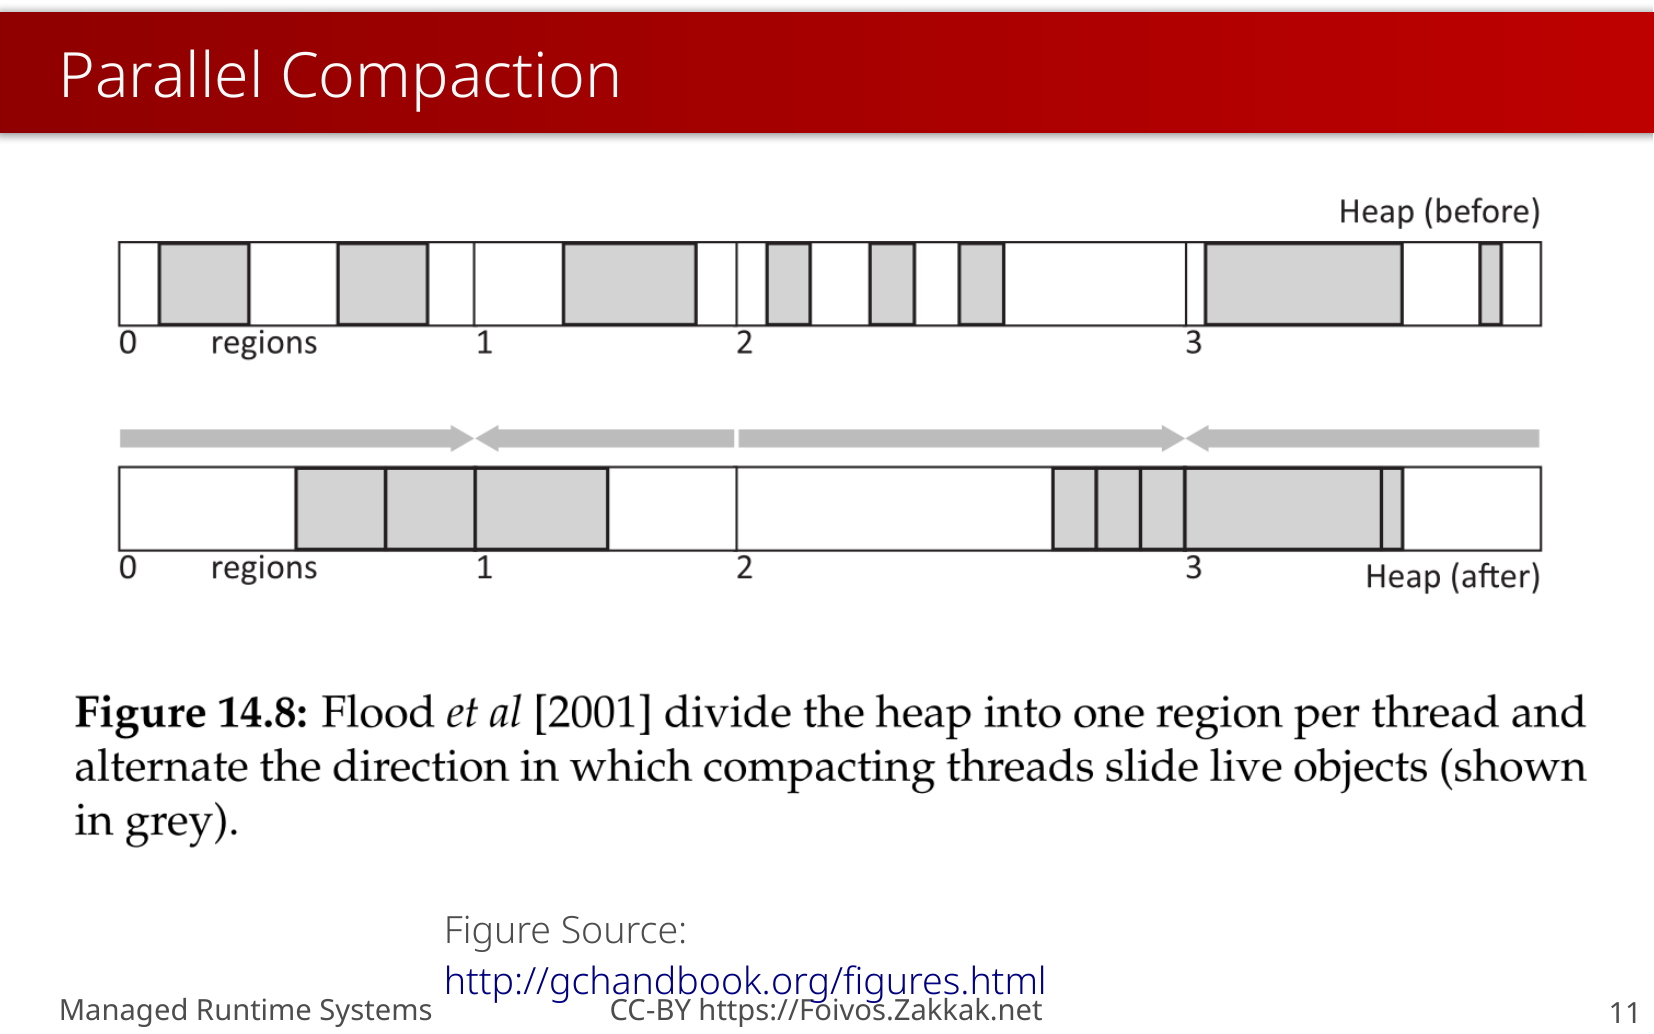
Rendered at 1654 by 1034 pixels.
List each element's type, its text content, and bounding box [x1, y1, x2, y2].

title Parallel Compaction [58, 7, 1329, 139]
picture [51, 171, 1602, 875]
text_box Figure Source: http://gchandbook.org/figures.html [429, 895, 1224, 965]
